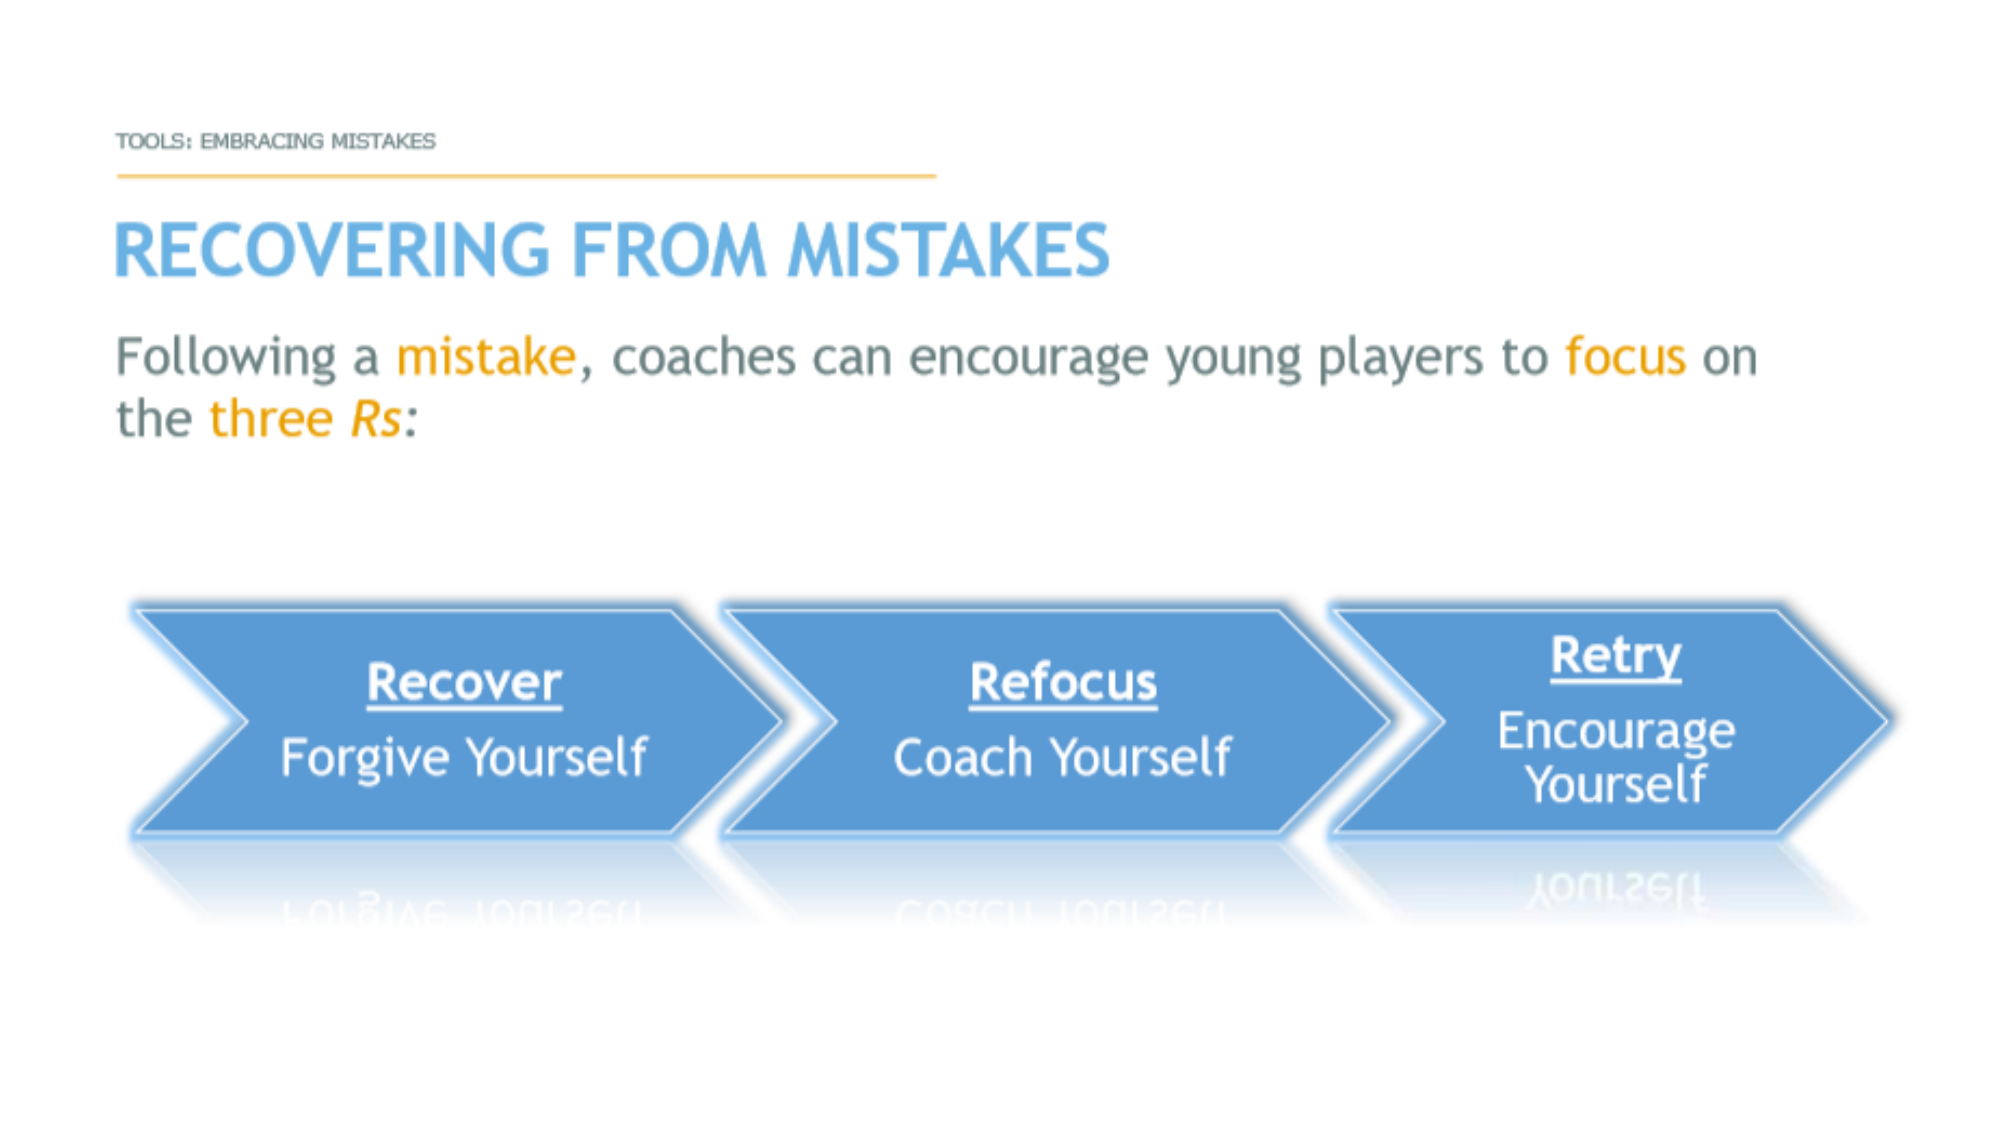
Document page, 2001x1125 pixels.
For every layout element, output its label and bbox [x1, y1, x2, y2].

picture [72, 63, 1928, 982]
